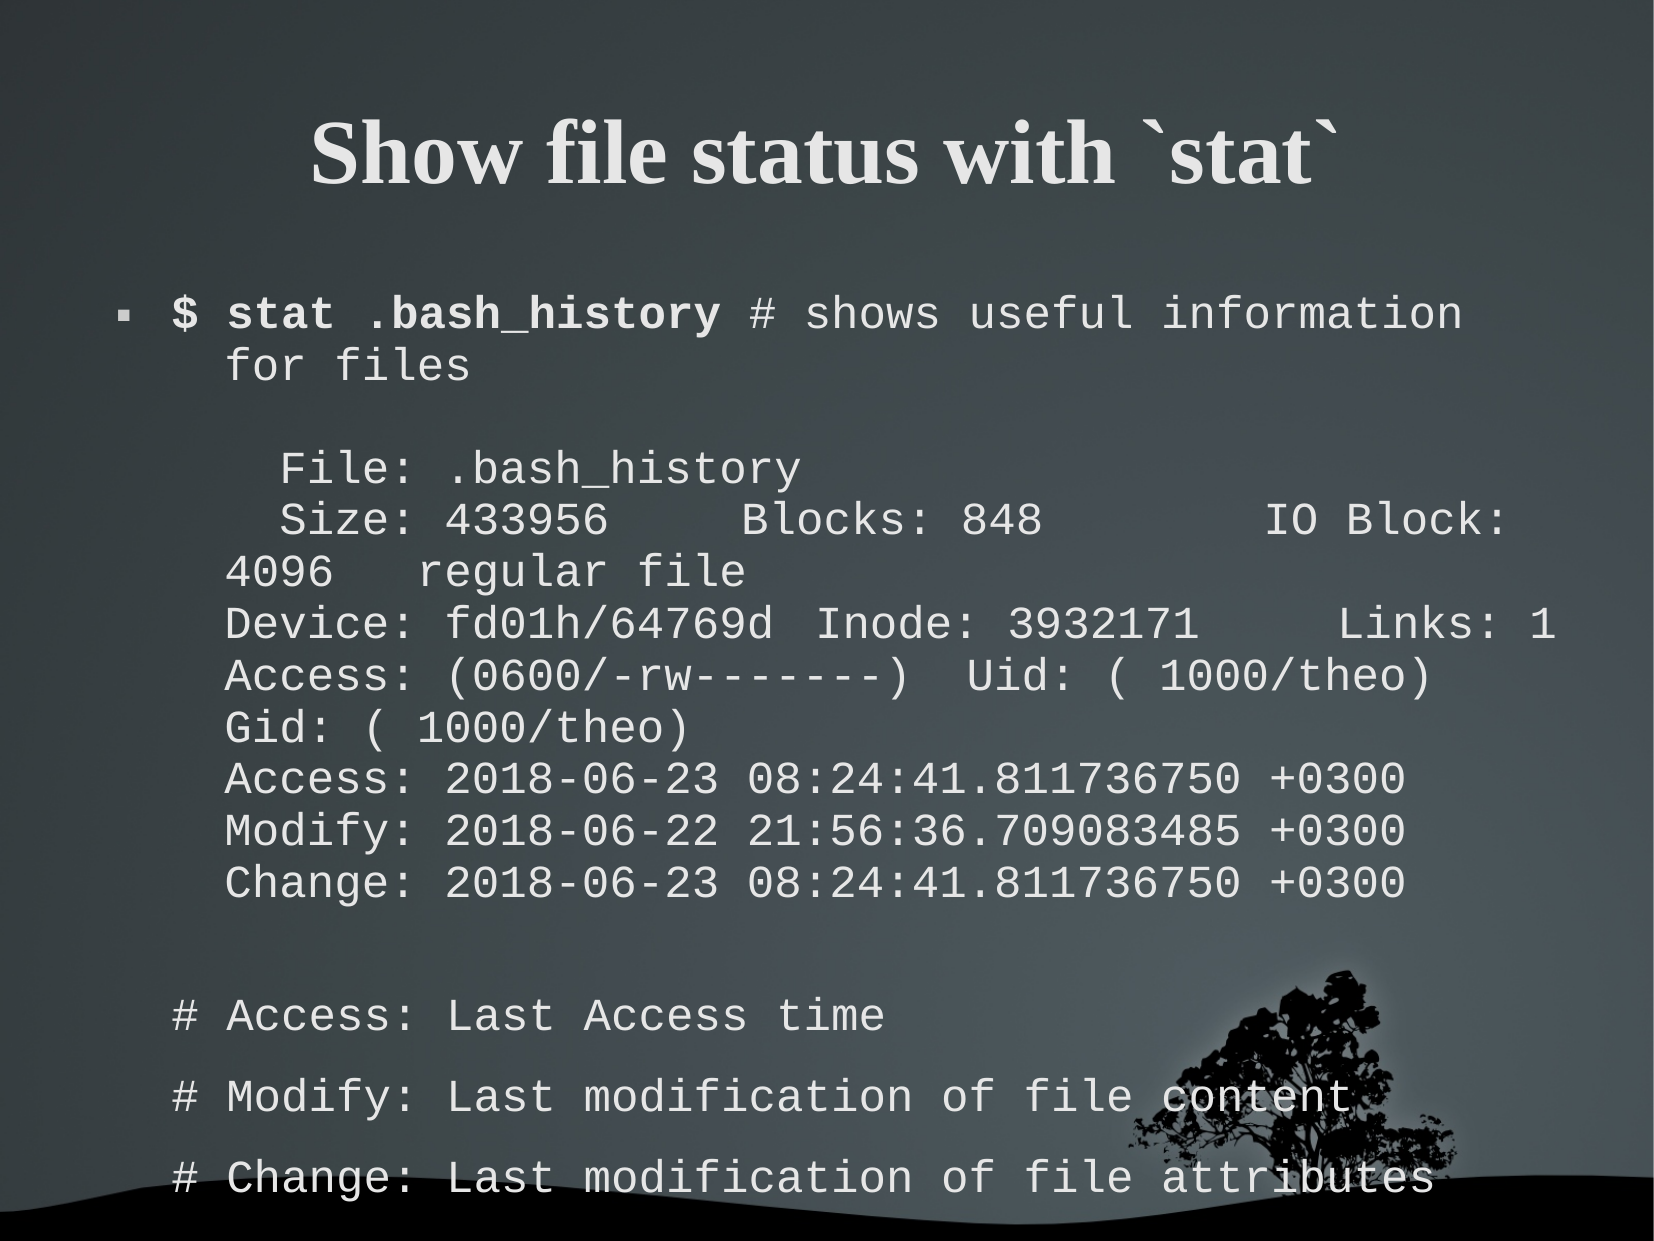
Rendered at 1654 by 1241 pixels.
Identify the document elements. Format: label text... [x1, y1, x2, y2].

title Show file status with `stat` [82, 49, 1571, 257]
picture [0, 0, 1654, 1241]
list $ stat .bash_history # shows useful information for files File: .bash_history Size: 433956 Blocks: 848 IO Block: 4096 regular file Device: fd01h/64769d Inode: 3932171 Links: 1 Access: (0600/-rw-------) Uid: ( 1000/theo) Gid: ( 1000/theo) Access: 2018-06-23 08:24:41.811736750 +0300 Modify: 2018-06-22 21:56:36.709083485 +0300 Change: 2018-06-23 08:24:41.811736750 +0300 # Access: Last Access time # Modify: Last modification of file content # Change: Last modification of file attributes [82, 290, 1571, 1207]
